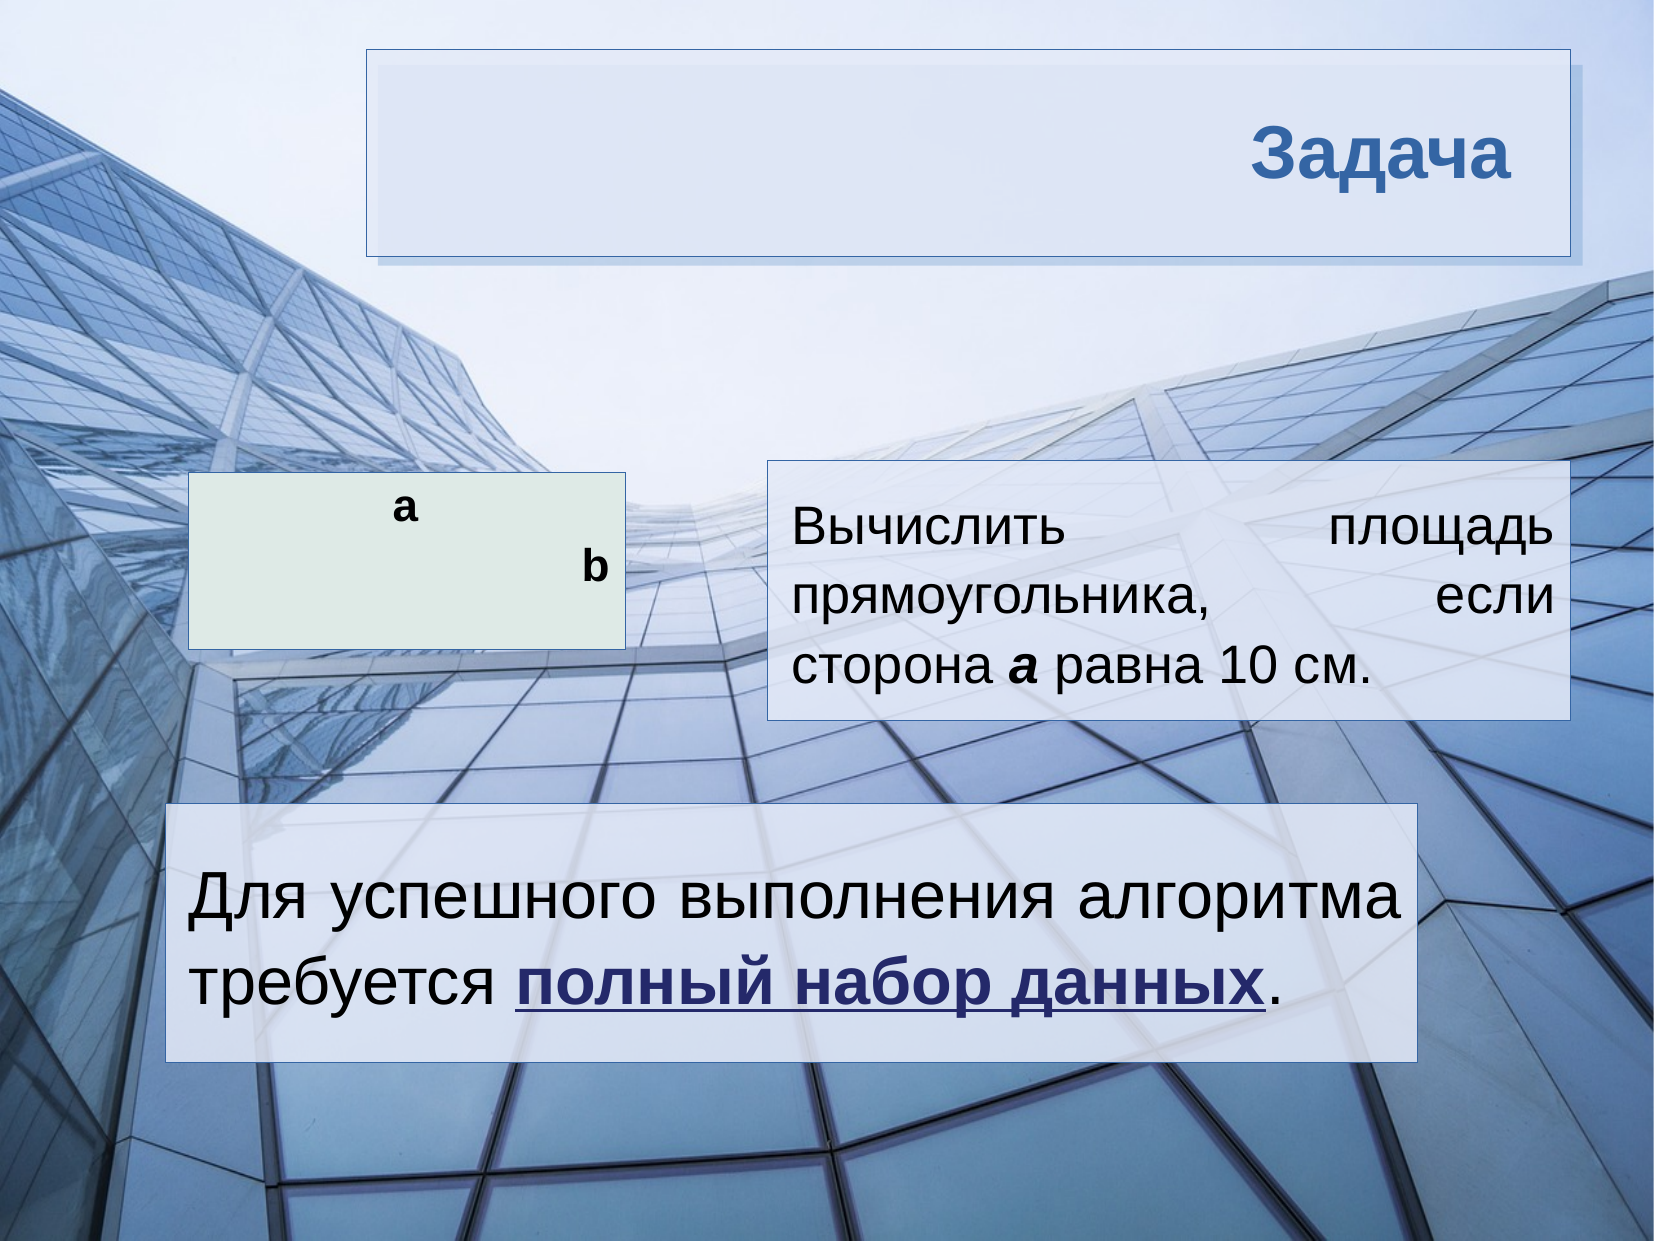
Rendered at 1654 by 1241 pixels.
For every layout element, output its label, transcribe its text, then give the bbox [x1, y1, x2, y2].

text_box Для успешного выполнения алгоритма требуется полный набор данных. [165, 803, 1418, 1063]
picture [0, 0, 1654, 1241]
text_box [188, 472, 626, 650]
title Задача [366, 49, 1571, 257]
text_box [377, 64, 1583, 266]
text_box a [377, 472, 485, 531]
text_box Вычислить площадь прямоугольника, если сторона а равна 10 см. [767, 460, 1571, 721]
text_box b [566, 533, 674, 591]
